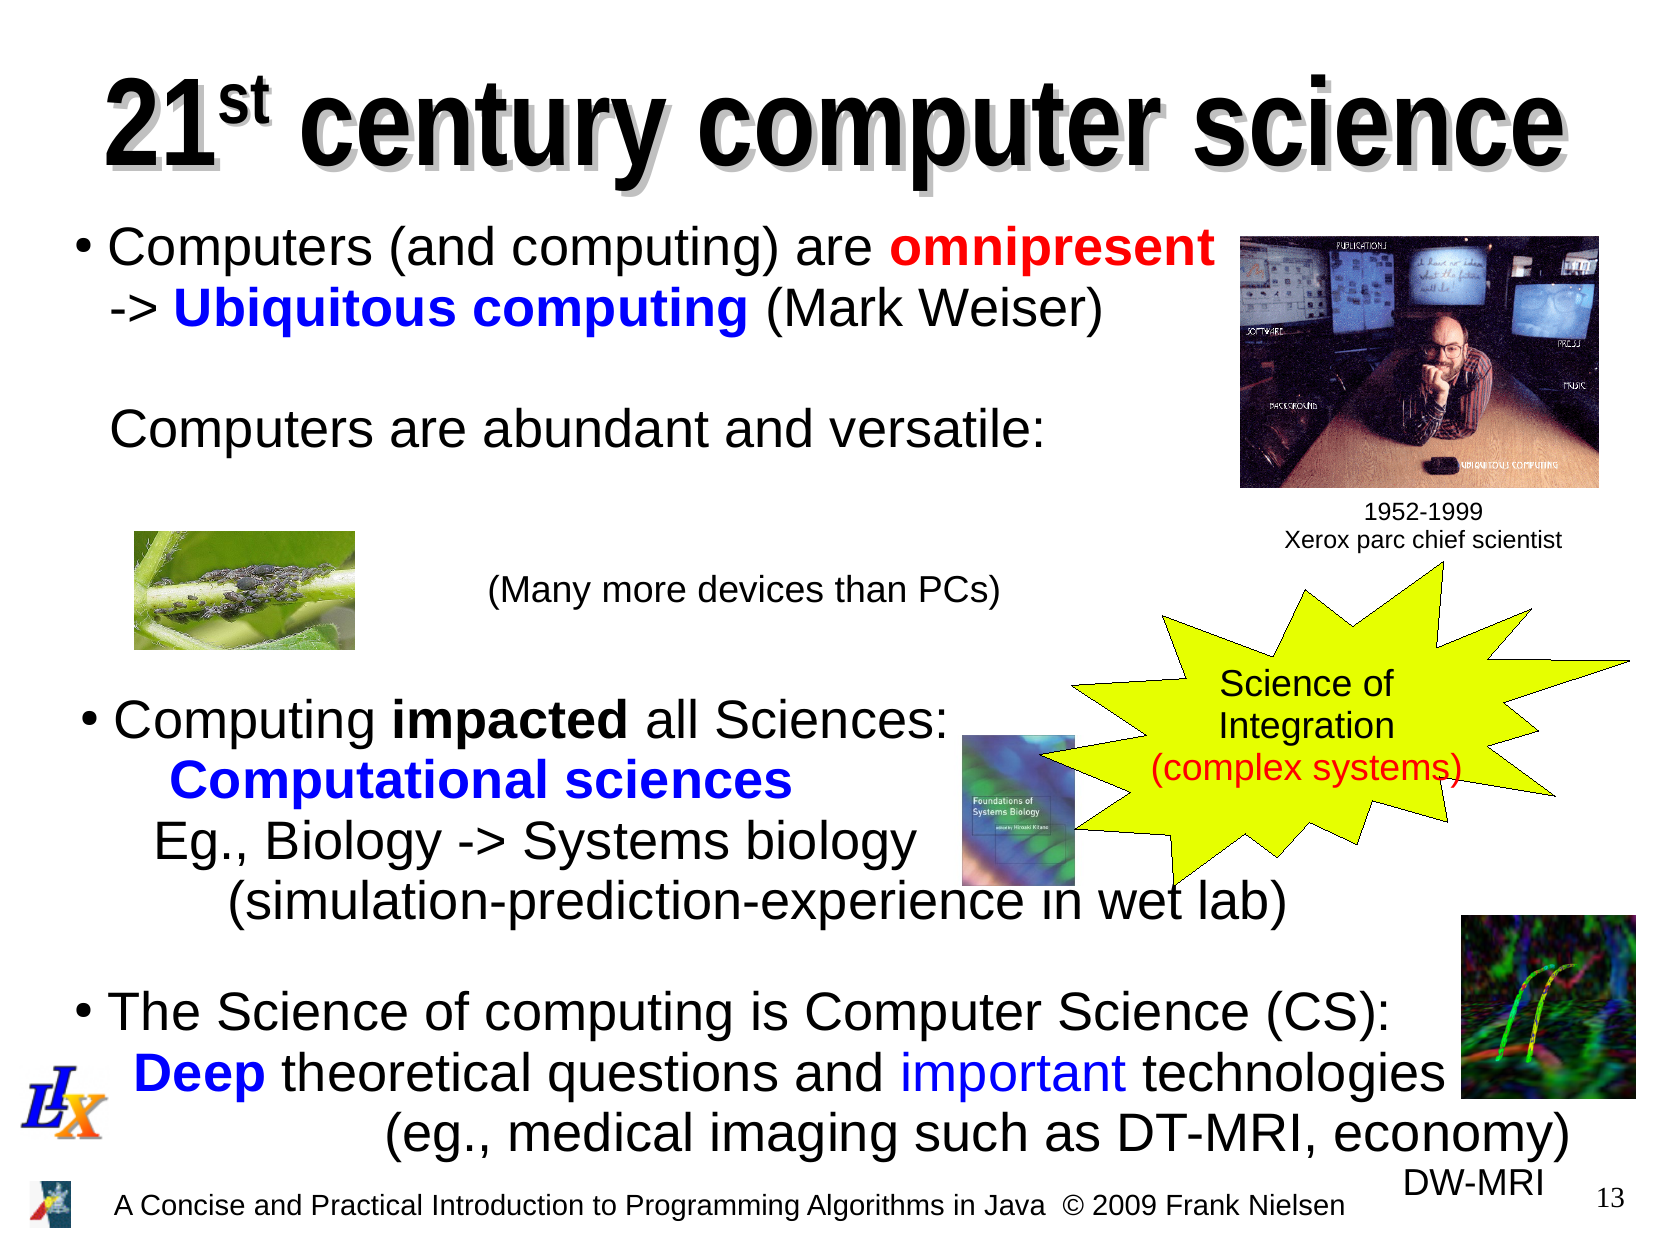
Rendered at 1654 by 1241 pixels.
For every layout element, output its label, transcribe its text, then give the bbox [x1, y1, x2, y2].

picture [1461, 915, 1636, 1099]
text_box DW-MRI [1387, 1153, 1561, 1211]
picture [29, 1181, 71, 1228]
text_box (Many more devices than PCs) [472, 561, 1016, 618]
text_box Computing impacted all Sciences: Computational sciences Eg., Biology -> Systems biology (simulation-prediction-experience in wet lab) [64, 681, 1305, 942]
text_box Computers (and computing) are omnipresent -> Ubiquitous computing (Mark Weiser) Computers are abundant and versatile: [59, 209, 1231, 531]
picture [944, 735, 1093, 886]
text_box Science of Integration (complex systems) [1039, 561, 1630, 886]
text_box The Science of computing is Computer Science (CS): Deep theoretical questions and important technologies (eg., medical imaging such as DT-MRI, economy) [59, 974, 1589, 1173]
picture [12, 1052, 130, 1152]
text_box 1952-1999 Xerox parc chief scientist [1269, 490, 1578, 562]
picture [1240, 236, 1599, 488]
picture [134, 531, 355, 650]
text_box 21st century computer science [88, 41, 1583, 203]
